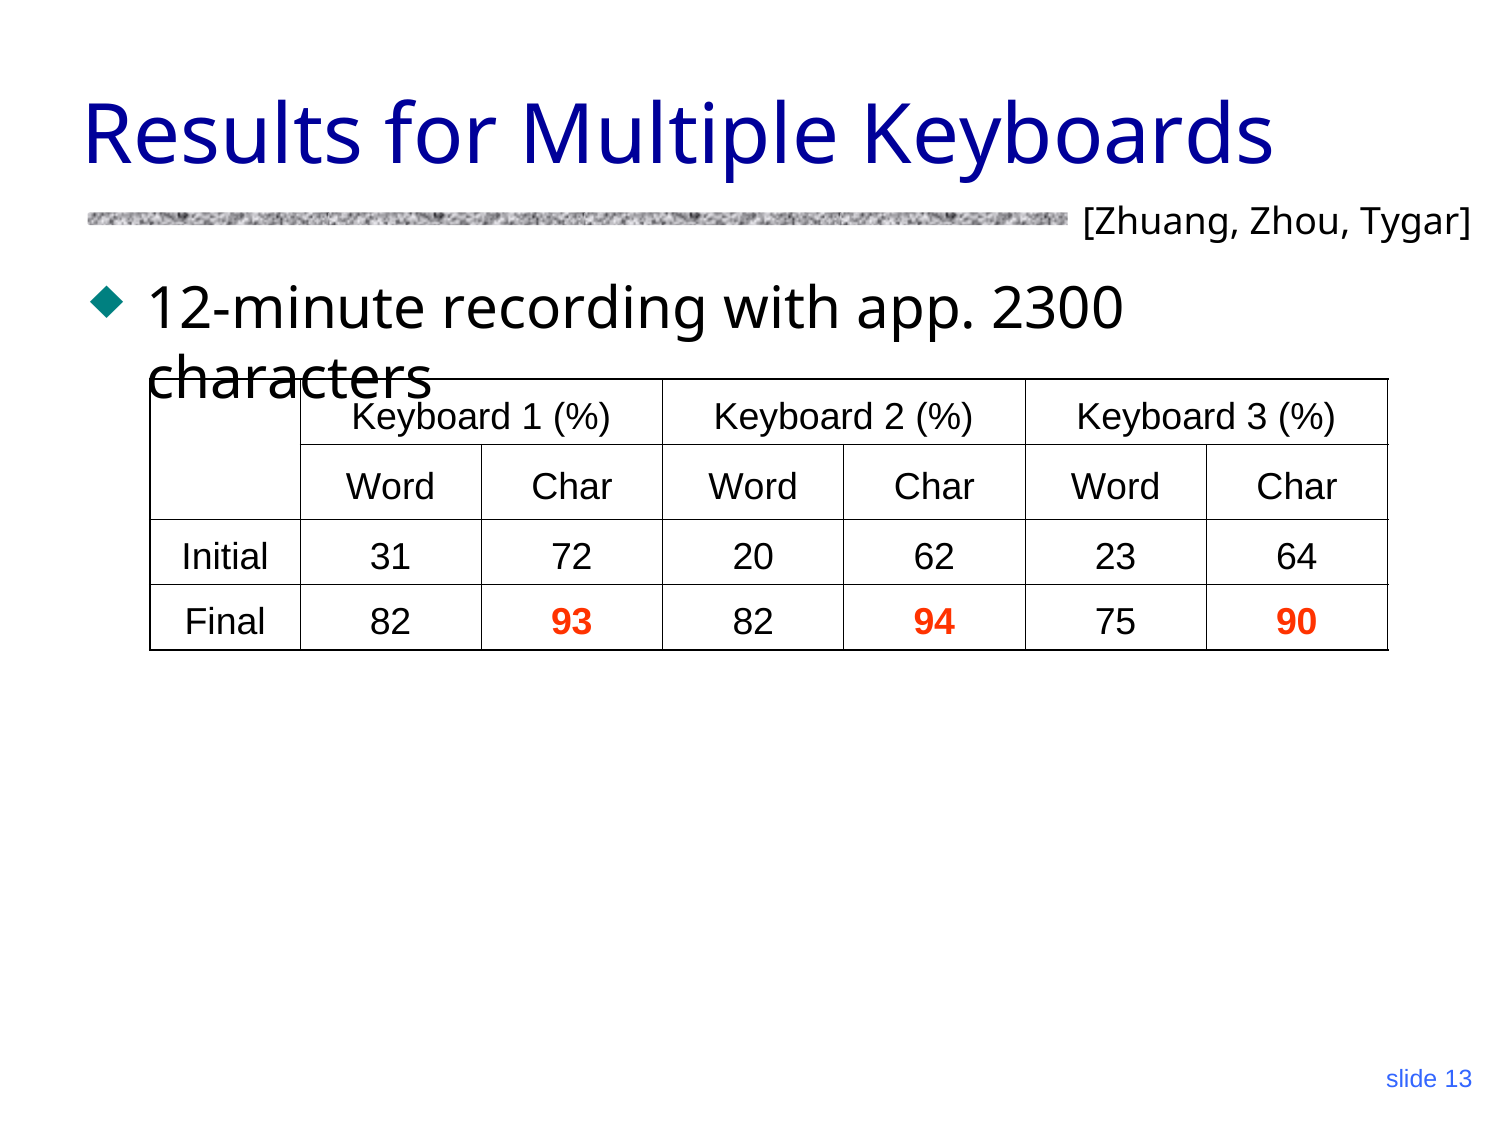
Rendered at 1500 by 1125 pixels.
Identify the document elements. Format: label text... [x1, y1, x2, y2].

table_cell 72 [482, 520, 662, 584]
table_cell 31 [301, 520, 481, 584]
table_cell 82 [663, 585, 843, 649]
title Results for Multiple Keyboards [66, 37, 1342, 188]
table_cell Final [151, 585, 300, 649]
table_cell 90 [1207, 585, 1387, 649]
table_cell Char [482, 445, 662, 519]
table_header Keyboard 3 (%) [1026, 380, 1387, 444]
text_box slide <number> [1174, 1025, 1488, 1101]
table_cell 64 [1207, 520, 1387, 584]
table_cell Char [1207, 445, 1387, 519]
table_header Keyboard 2 (%) [663, 380, 1025, 444]
table_cell 20 [663, 520, 843, 584]
picture [87, 212, 1067, 226]
table_cell 82 [301, 585, 481, 649]
table_cell 62 [844, 520, 1025, 584]
table_cell 75 [1026, 585, 1206, 649]
table_cell 93 [482, 585, 662, 649]
list 12-minute recording with app. 2300 characters [74, 262, 1417, 994]
table_cell Word [301, 445, 481, 519]
table_header Keyboard 1 (%) [301, 380, 662, 444]
table_cell Word [1026, 445, 1206, 519]
table_cell Char [844, 445, 1025, 519]
table_cell Initial [151, 520, 300, 584]
table_cell Word [663, 445, 843, 519]
table_header [151, 380, 300, 519]
table_cell 23 [1026, 520, 1206, 584]
table_cell 94 [844, 585, 1025, 649]
text_box [Zhuang, Zhou, Tygar] [1067, 189, 1487, 250]
